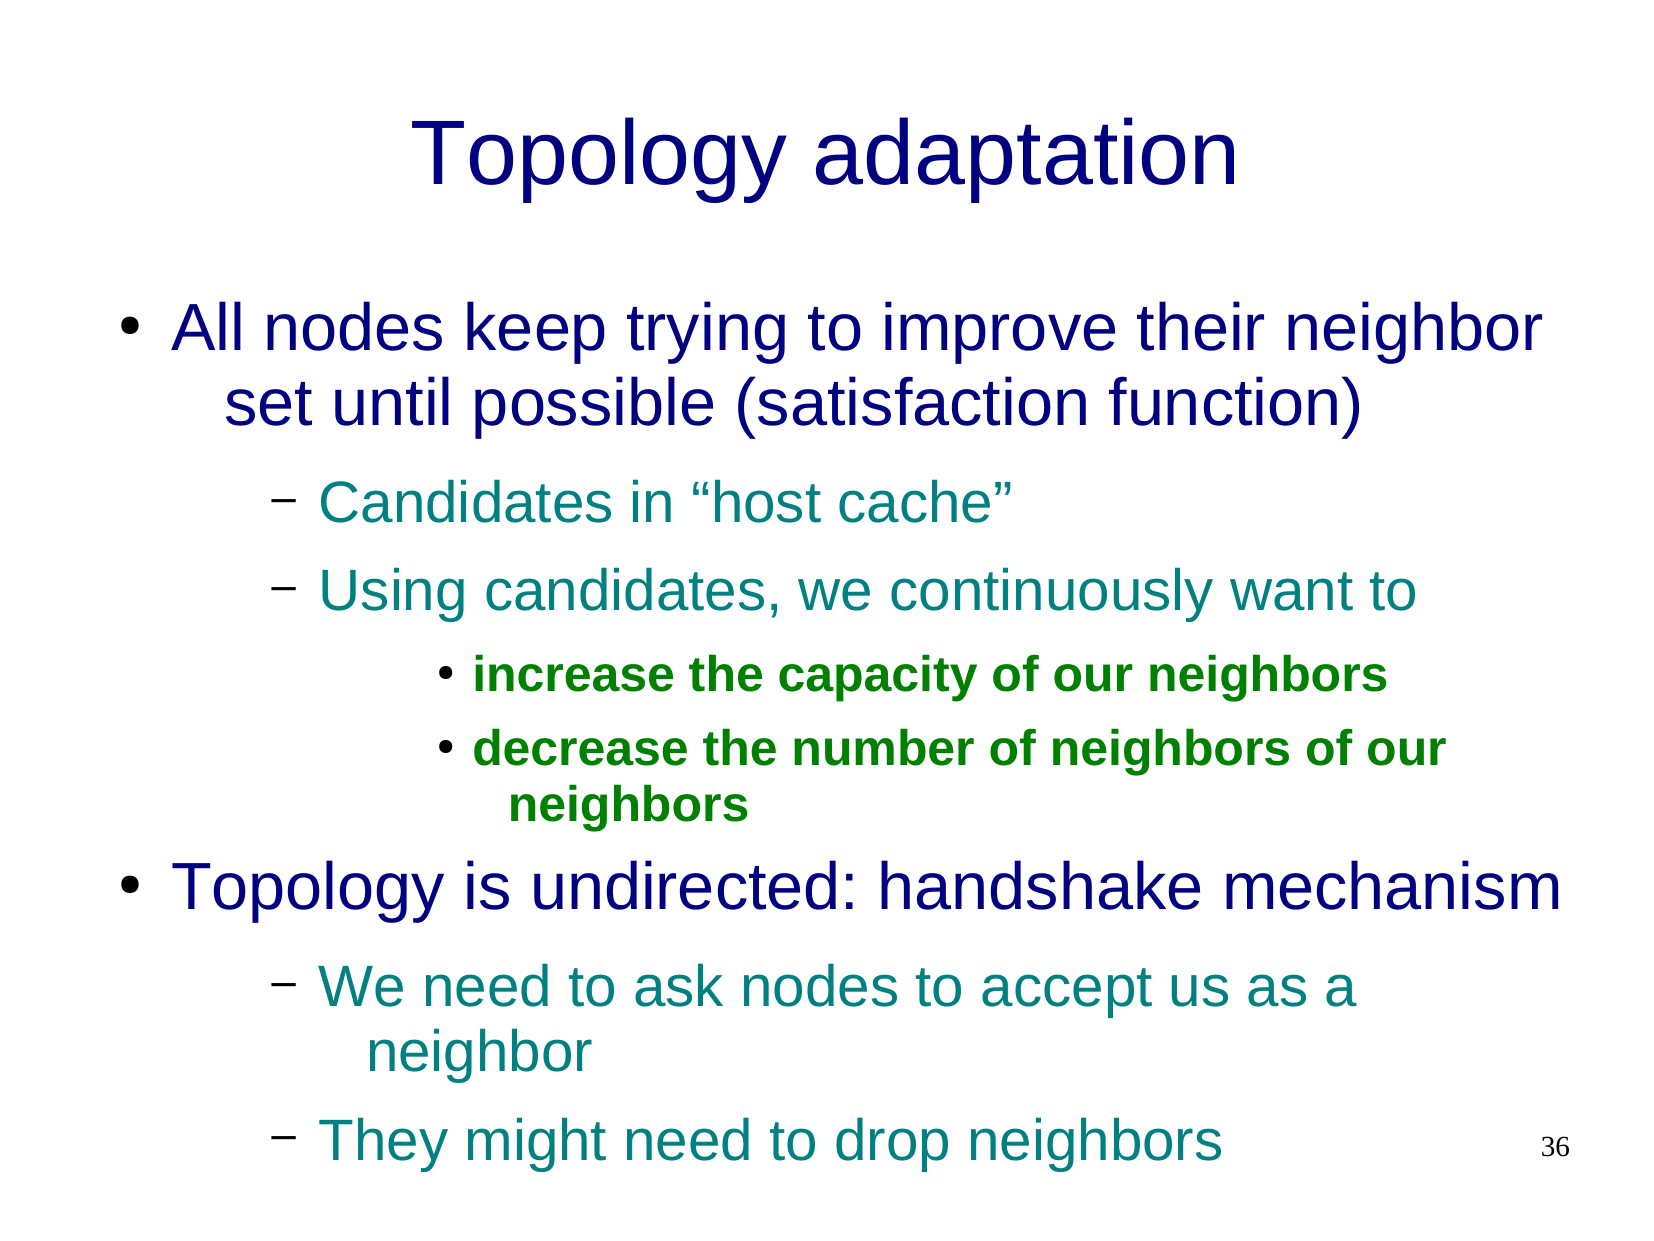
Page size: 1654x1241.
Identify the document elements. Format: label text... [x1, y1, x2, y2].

list All nodes keep trying to improve their neighbor set until possible (satisfaction function) Candidates in “host cache” Using candidates, we continuously want to increase the capacity of our neighbors decrease the number of neighbors of our neighbors Topology is undirected: handshake mechanism We need to ask nodes to accept us as a neighbor They might need to drop neighbors [82, 290, 1571, 1109]
title Topology adaptation [82, 49, 1571, 257]
